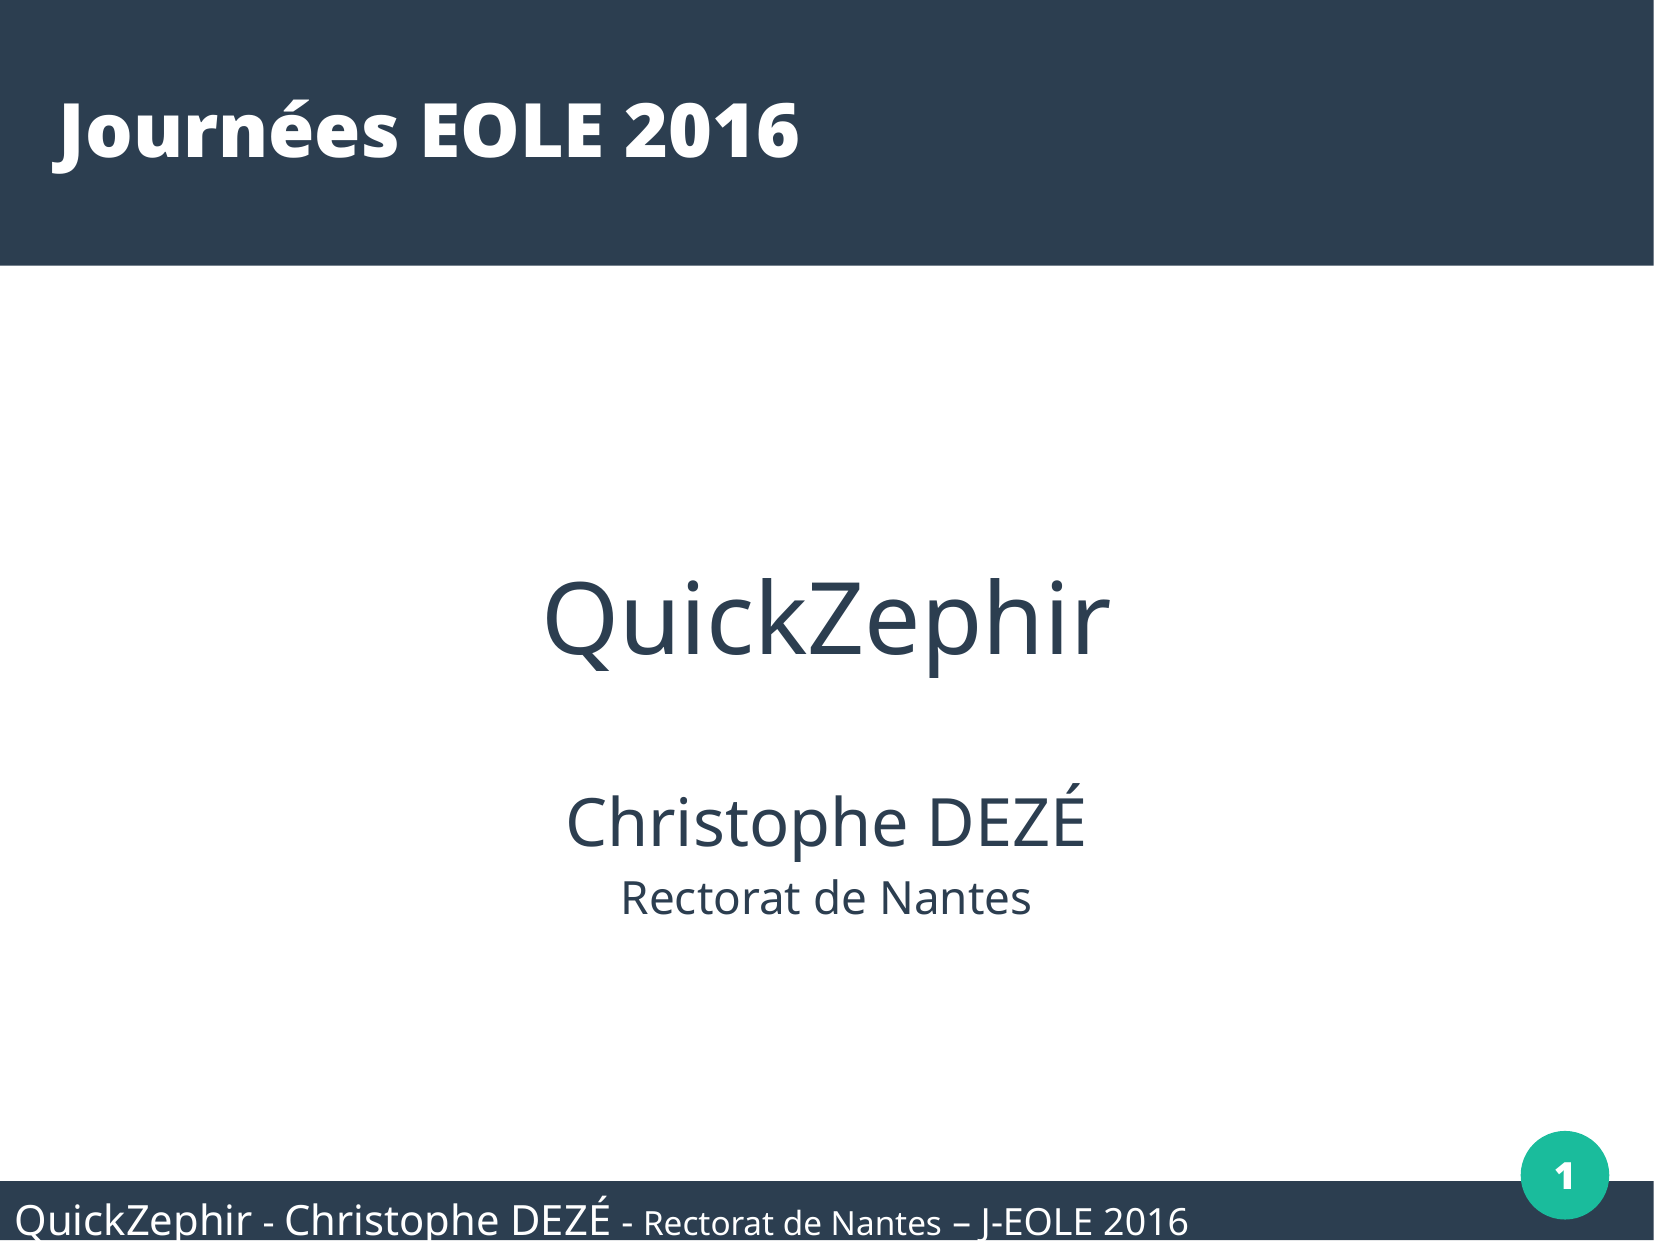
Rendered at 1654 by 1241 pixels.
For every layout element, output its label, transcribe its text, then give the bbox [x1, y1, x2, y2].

title Journées EOLE 2016 [59, 49, 1595, 207]
subtitle QuickZephir Christophe DEZÉ Rectorat de Nantes [59, 324, 1595, 1152]
